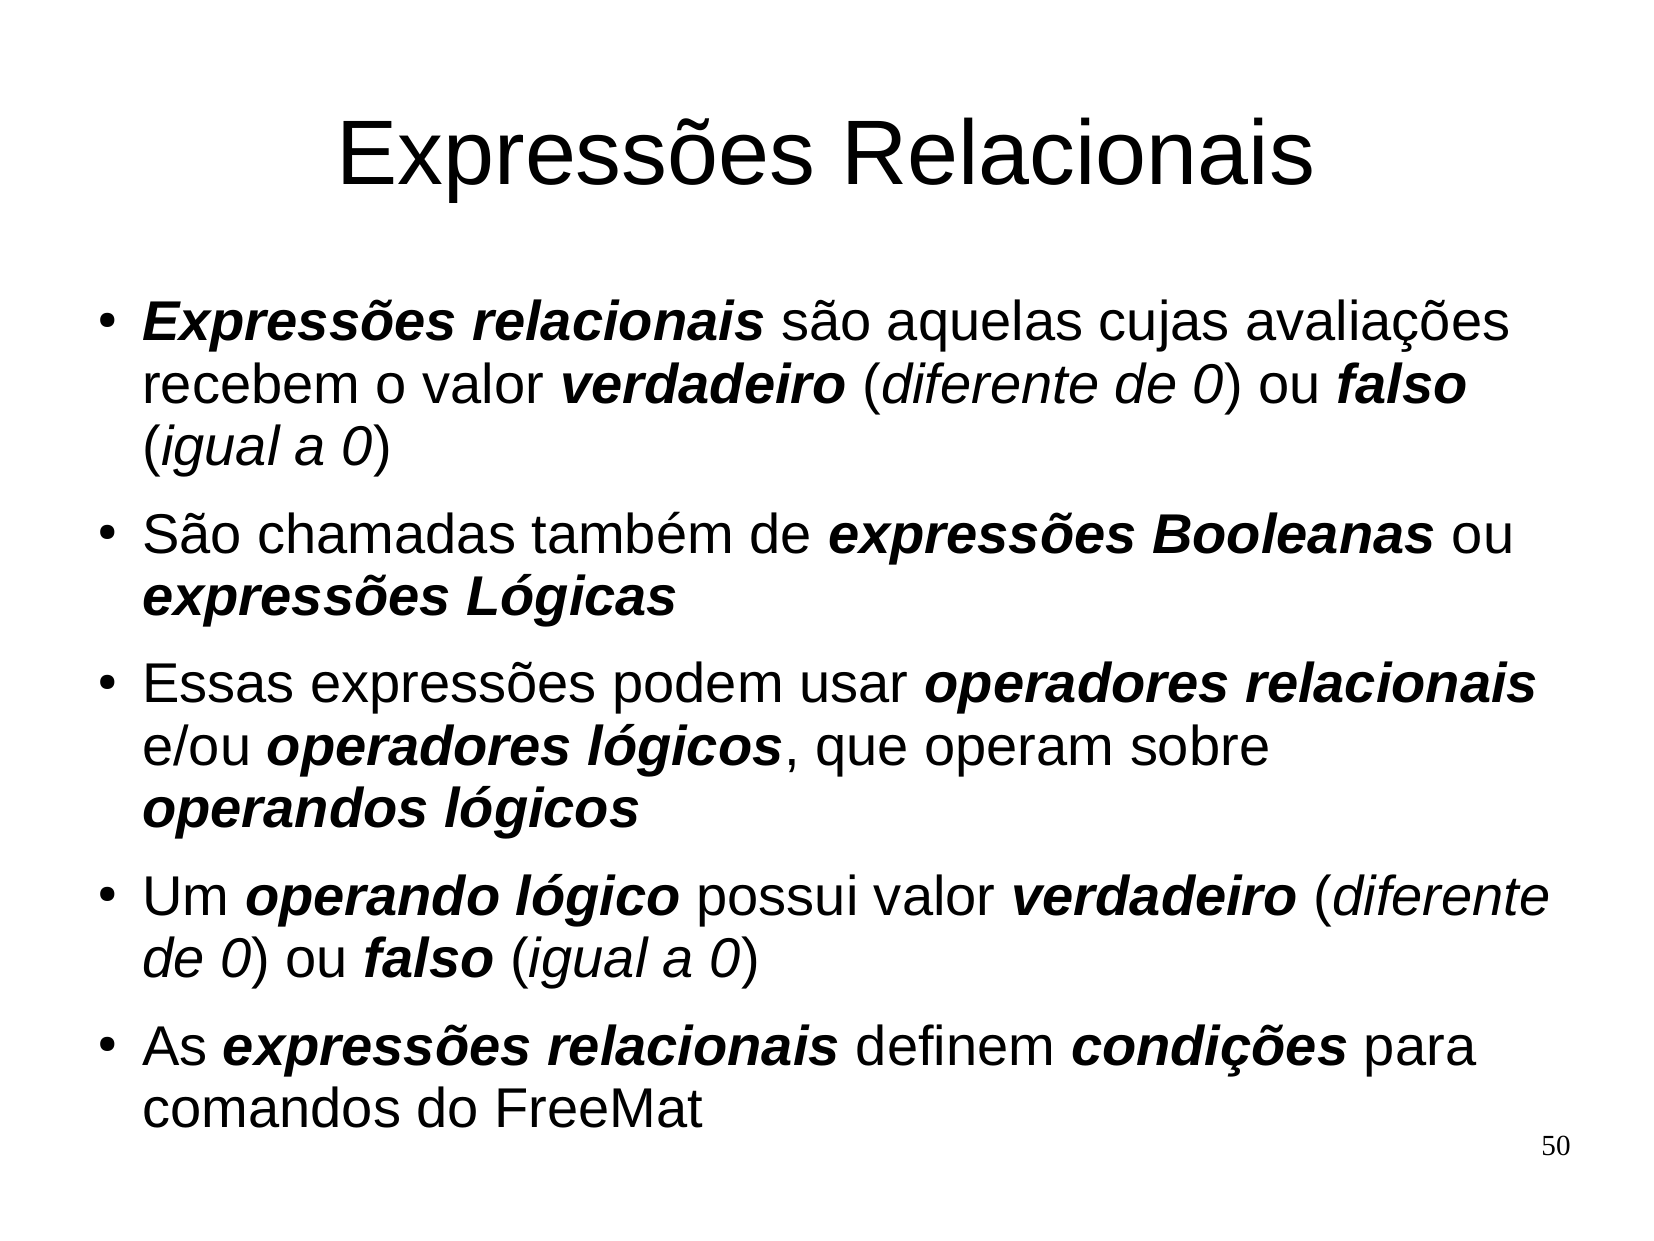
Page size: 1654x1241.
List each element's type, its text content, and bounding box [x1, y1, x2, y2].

list Expressões relacionais são aquelas cujas avaliações recebem o valor verdadeiro (diferente de 0) ou falso (igual a 0) São chamadas também de expressões Booleanas ou expressões Lógicas Essas expressões podem usar operadores relacionais e/ou operadores lógicos, que operam sobre operandos lógicos Um operando lógico possui valor verdadeiro (diferente de 0) ou falso (igual a 0) As expressões relacionais definem condições para comandos do FreeMat [82, 290, 1571, 1146]
title Expressões Relacionais [82, 49, 1571, 257]
